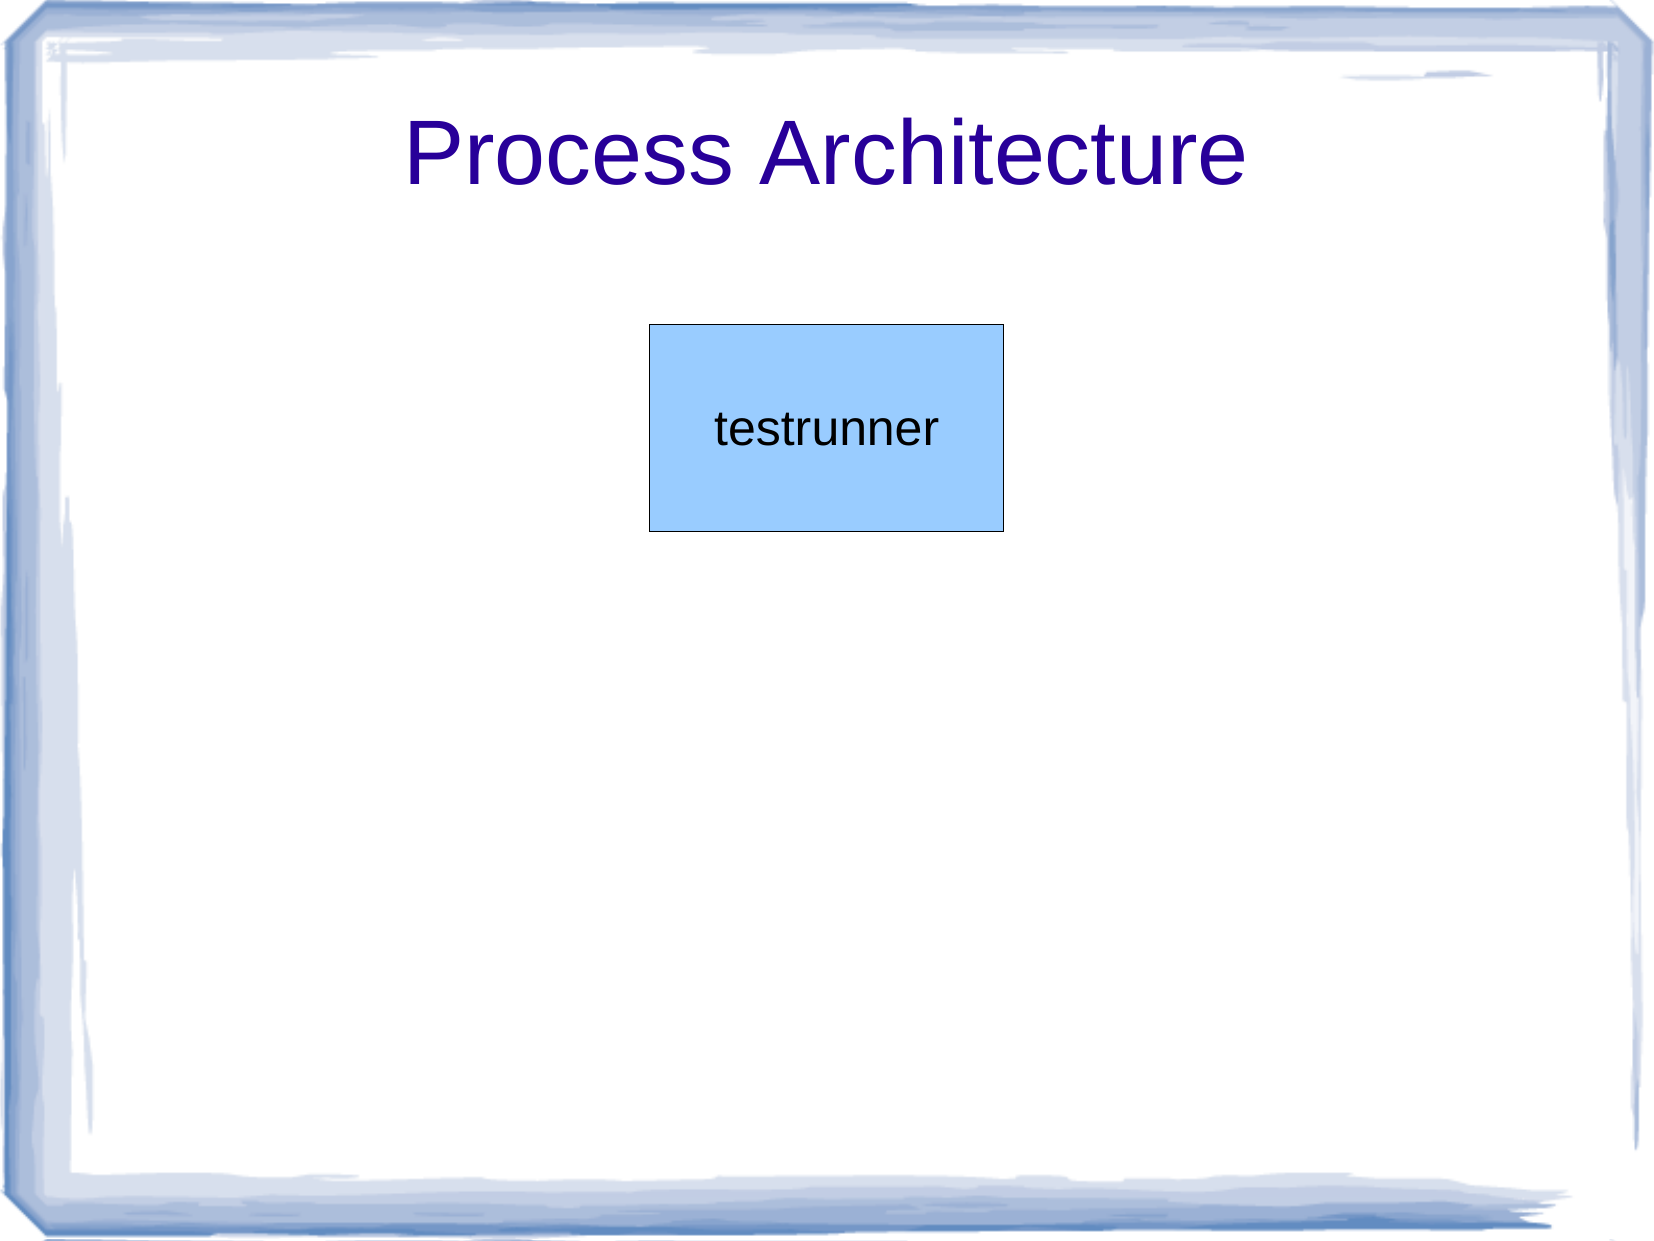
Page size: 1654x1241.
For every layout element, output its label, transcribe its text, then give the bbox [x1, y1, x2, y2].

picture [0, 0, 1654, 1241]
text_box [649, 324, 1004, 532]
title Process Architecture [82, 49, 1571, 257]
text_box testrunner [664, 392, 990, 464]
